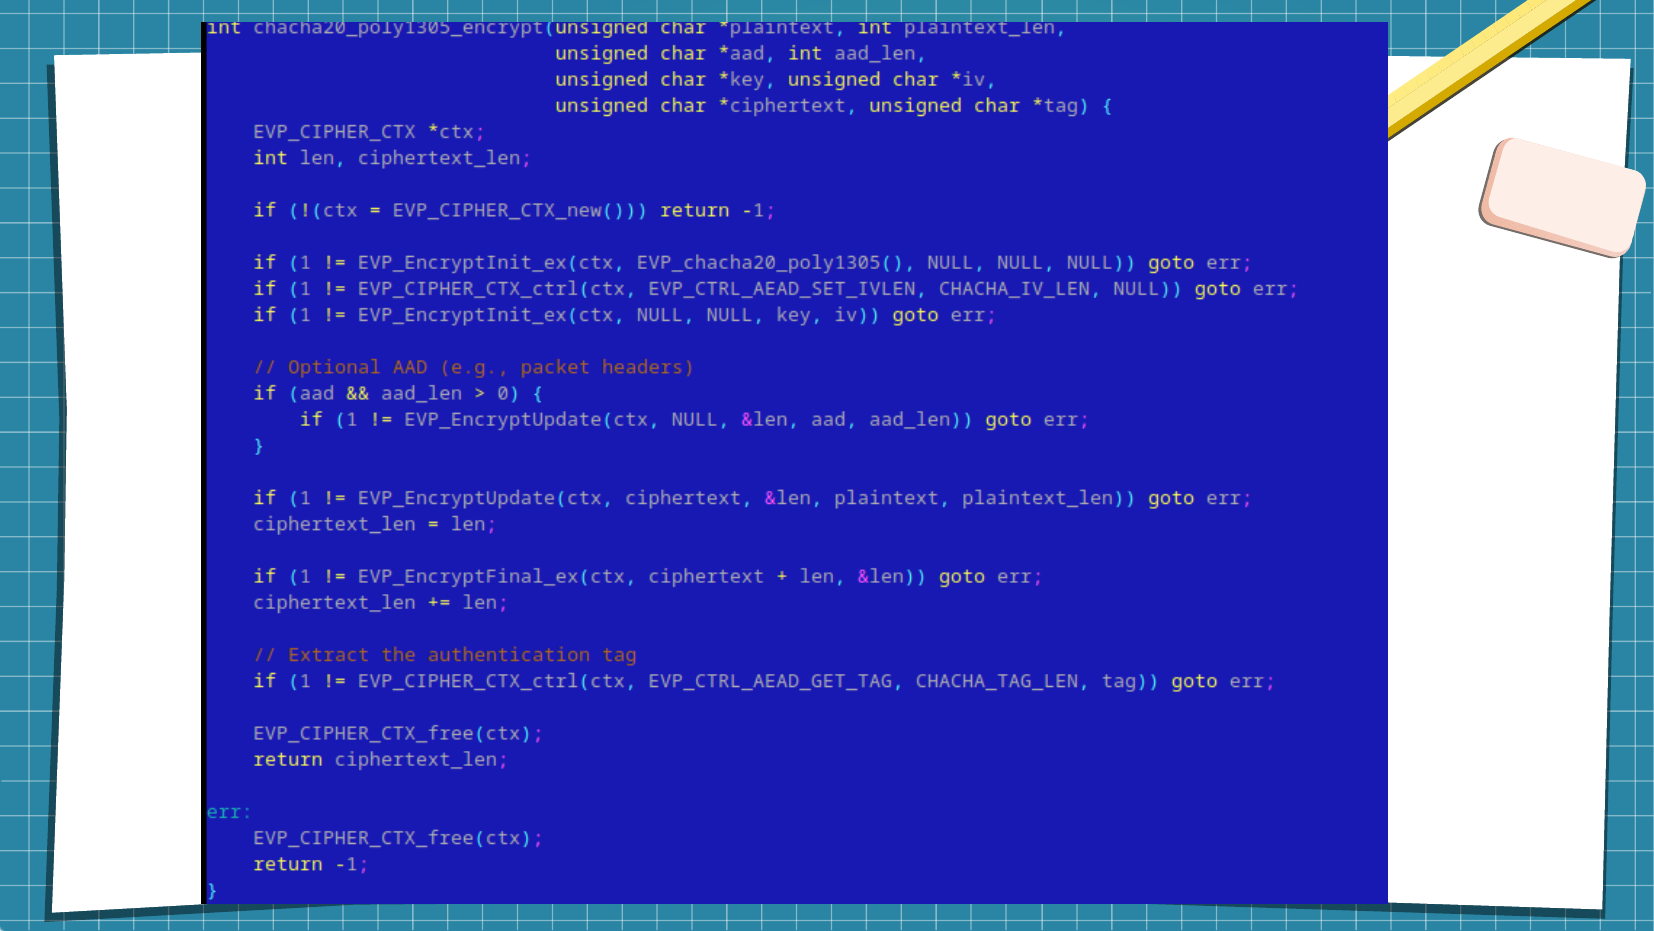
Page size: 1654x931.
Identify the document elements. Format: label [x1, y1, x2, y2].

picture [201, 22, 1388, 904]
